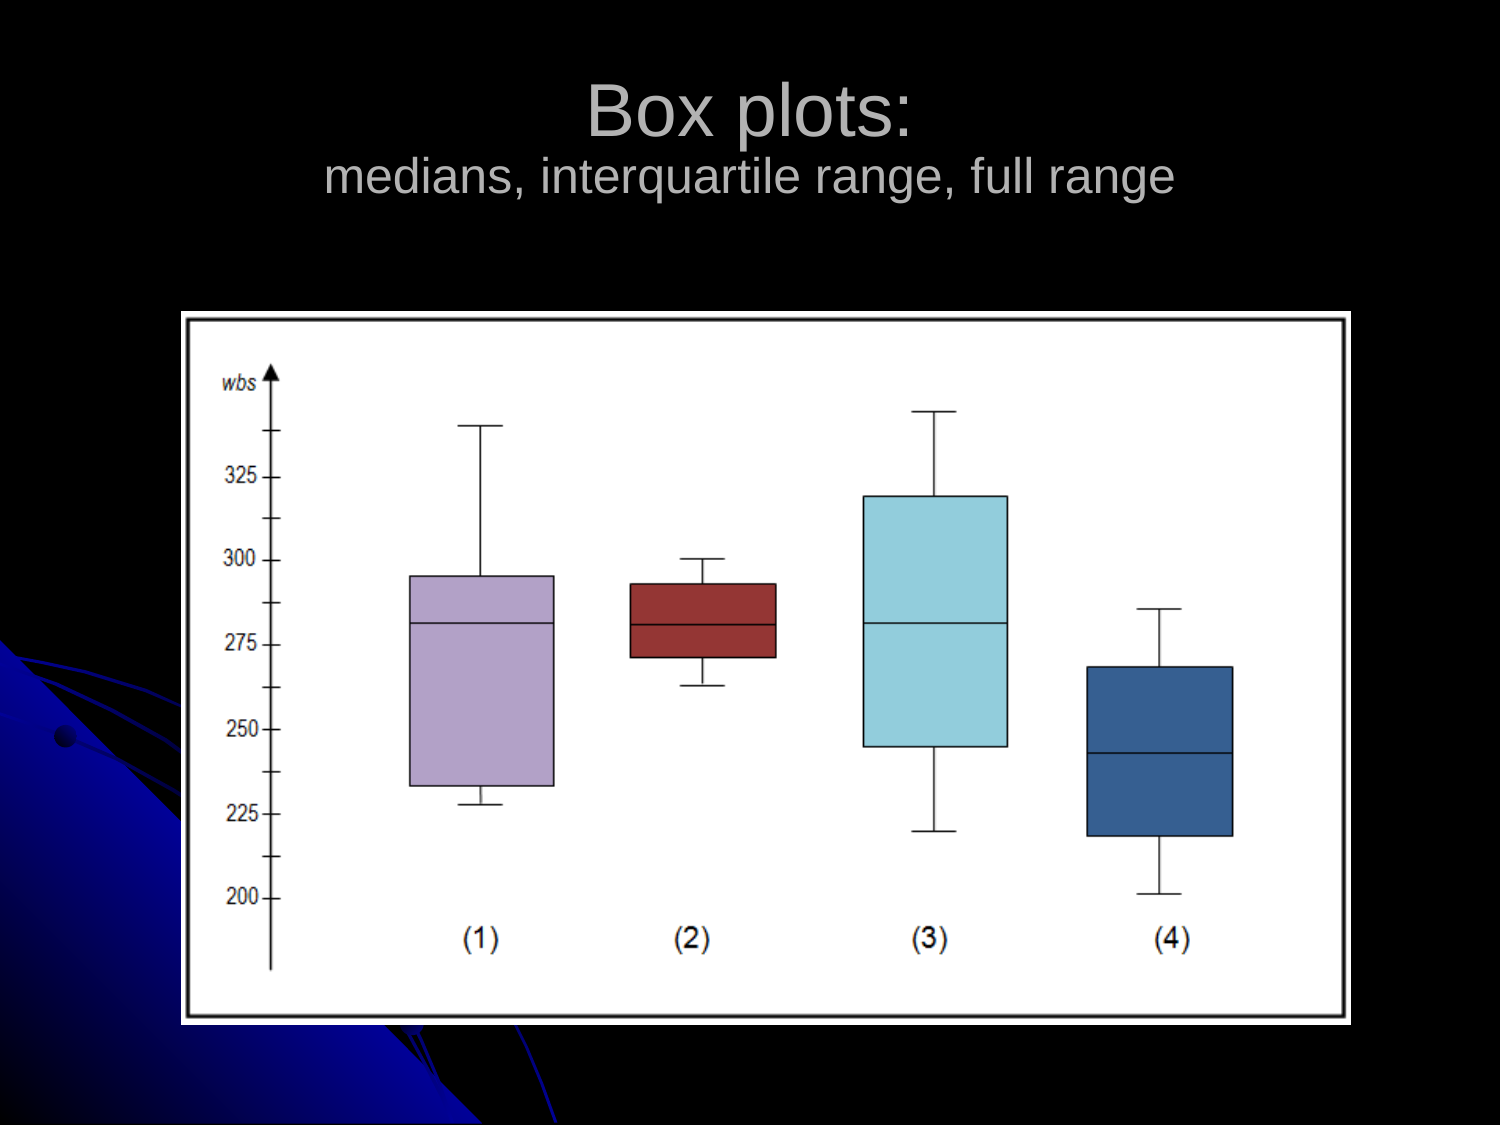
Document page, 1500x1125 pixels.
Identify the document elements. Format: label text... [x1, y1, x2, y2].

title Box plots: medians, interquartile range, full range [75, 45, 1426, 233]
picture [181, 311, 1351, 1025]
